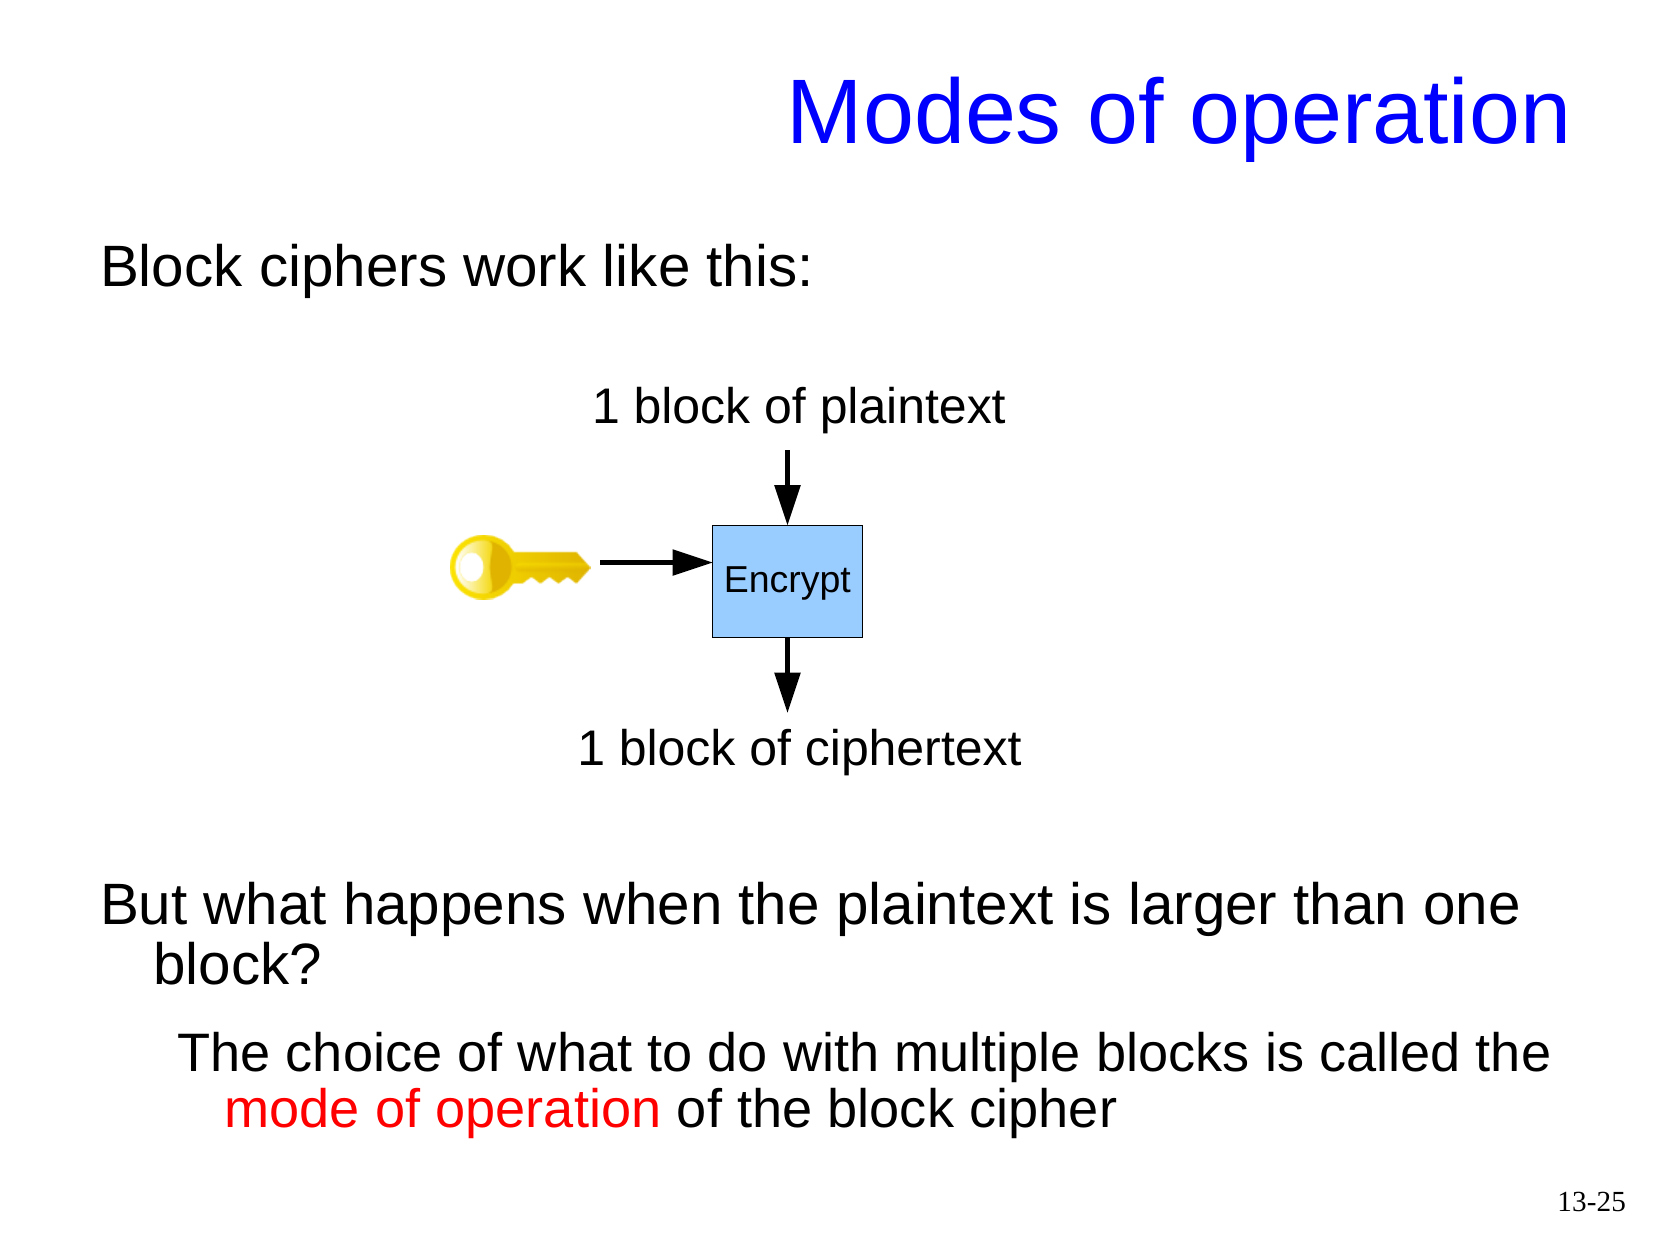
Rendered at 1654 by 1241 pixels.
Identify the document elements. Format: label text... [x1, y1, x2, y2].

list Block ciphers work like this: But what happens when the plaintext is larger than one block? The choice of what to do with multiple blocks is called the mode of operation of the block cipher [82, 237, 1571, 1156]
title Modes of operation [84, 18, 1573, 211]
picture [450, 535, 591, 601]
text_box Encrypt [712, 525, 863, 638]
text_box 1 block of plaintext [577, 375, 1013, 446]
text_box 1 block of ciphertext [562, 716, 1028, 788]
